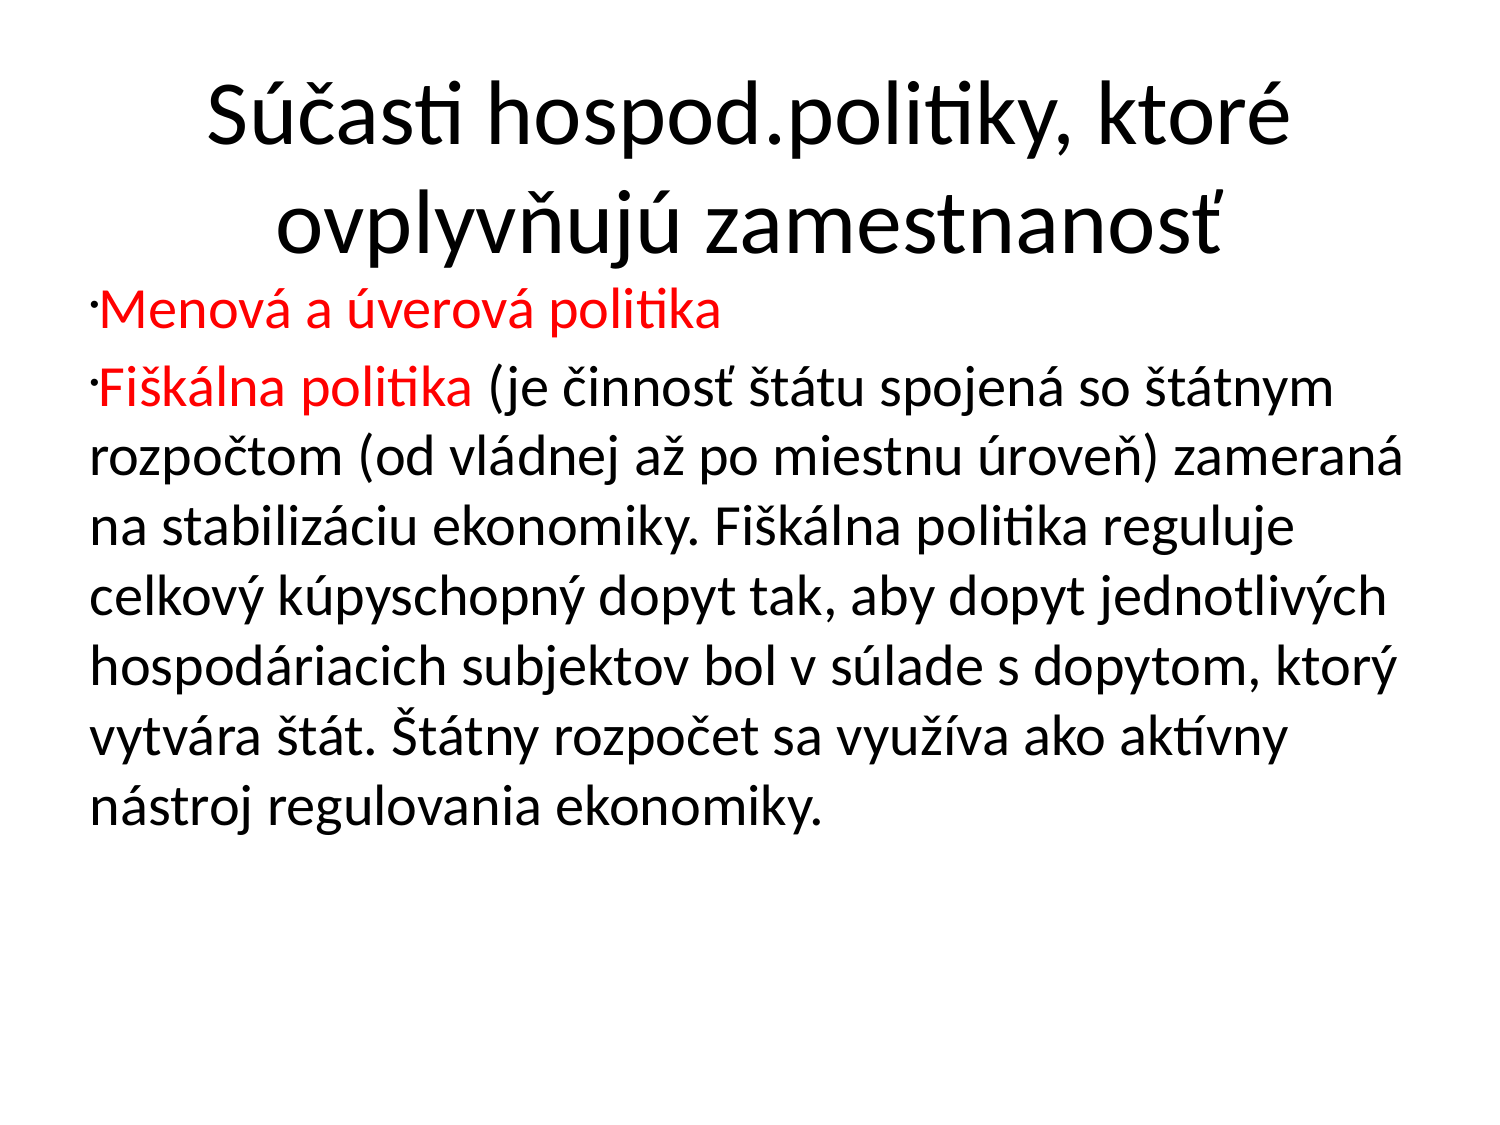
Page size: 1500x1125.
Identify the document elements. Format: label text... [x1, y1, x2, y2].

title Súčasti hospod.politiky, ktoré ovplyvňujú zamestnanosť [75, 45, 1425, 233]
list Menová a úverová politika Fiškálna politika (je činnosť štátu spojená so štátnym rozpočtom (od vládnej až po miestnu úroveň) zameraná na stabilizáciu ekonomiky. Fiškálna politika reguluje celkový kúpyschopný dopyt tak, aby dopyt jednotlivých hospodáriacich subjektov bol v súlade s dopytom, ktorý vytvára štát. Štátny rozpočet sa využíva ako aktívny nástroj regulovania ekonomiky. [75, 262, 1425, 1005]
